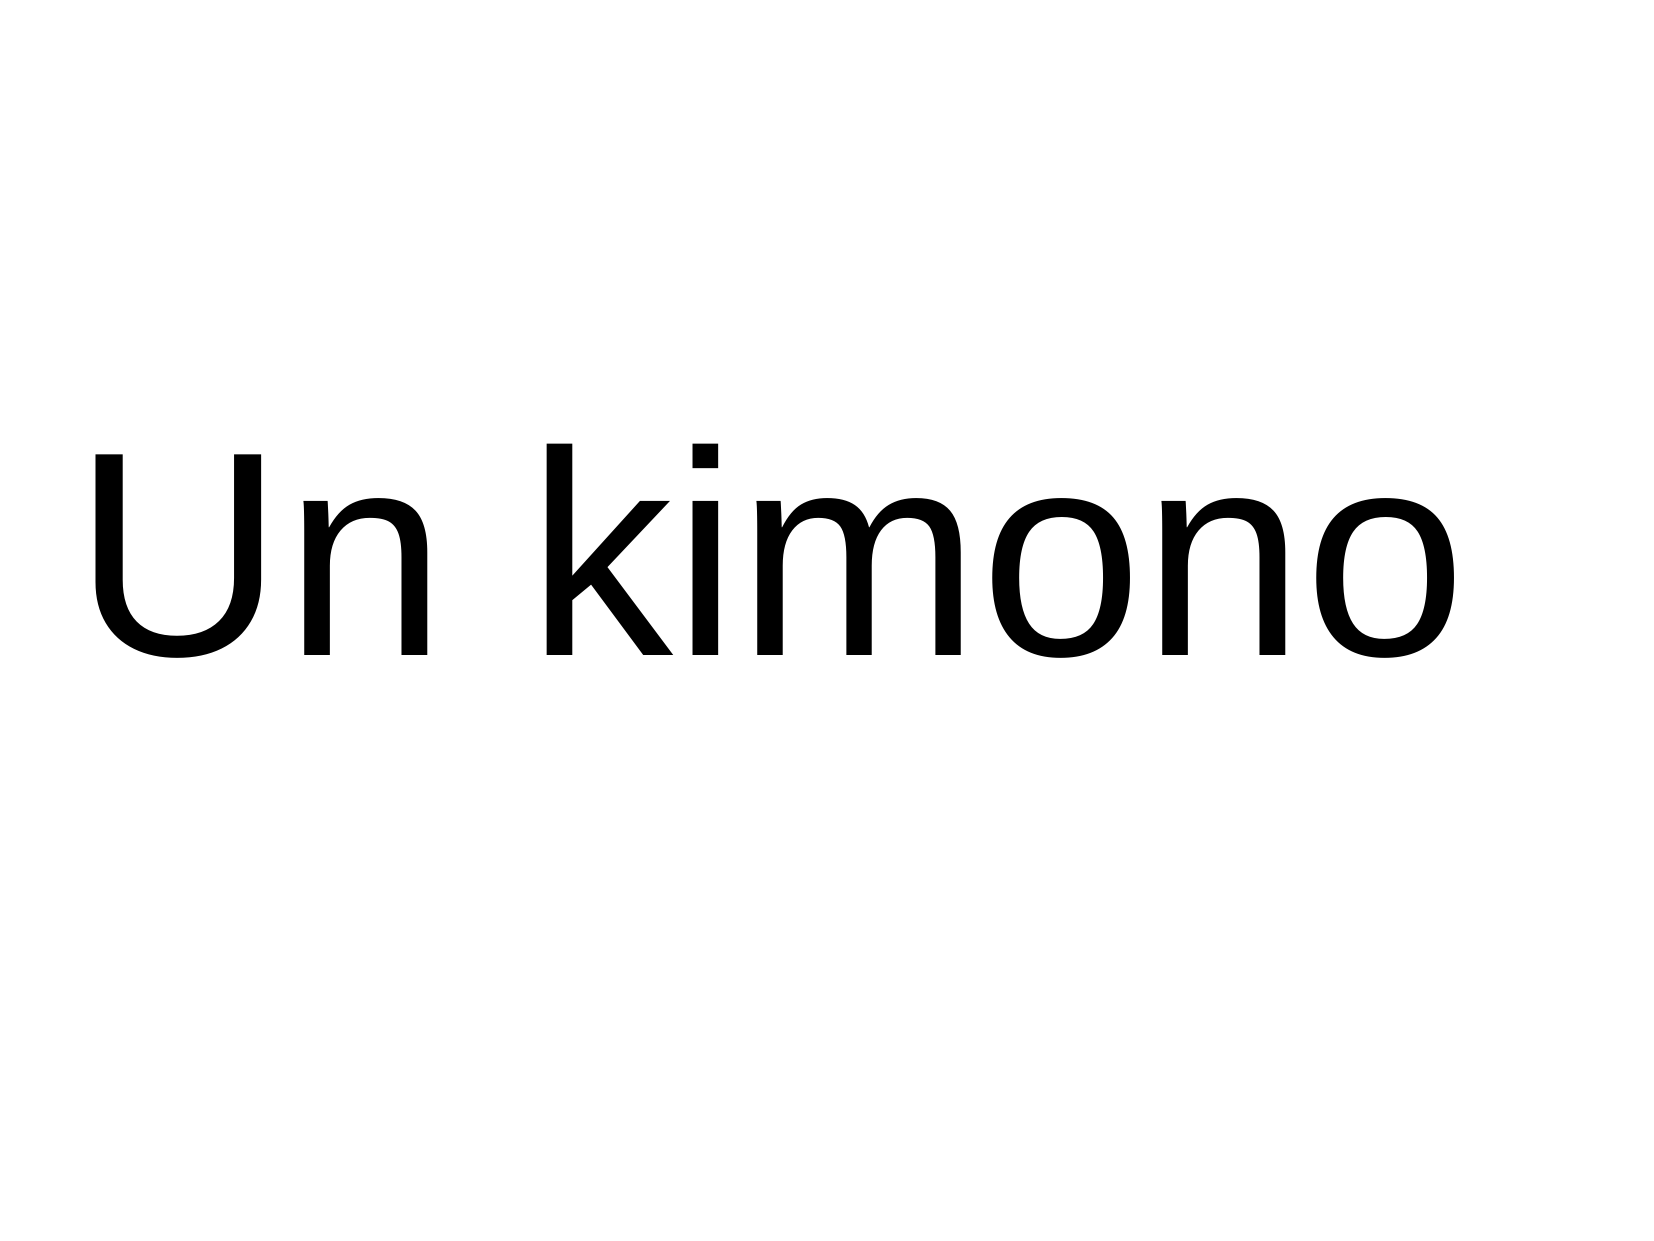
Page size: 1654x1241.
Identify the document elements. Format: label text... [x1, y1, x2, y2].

text_box Un kimono [59, 383, 1595, 1139]
